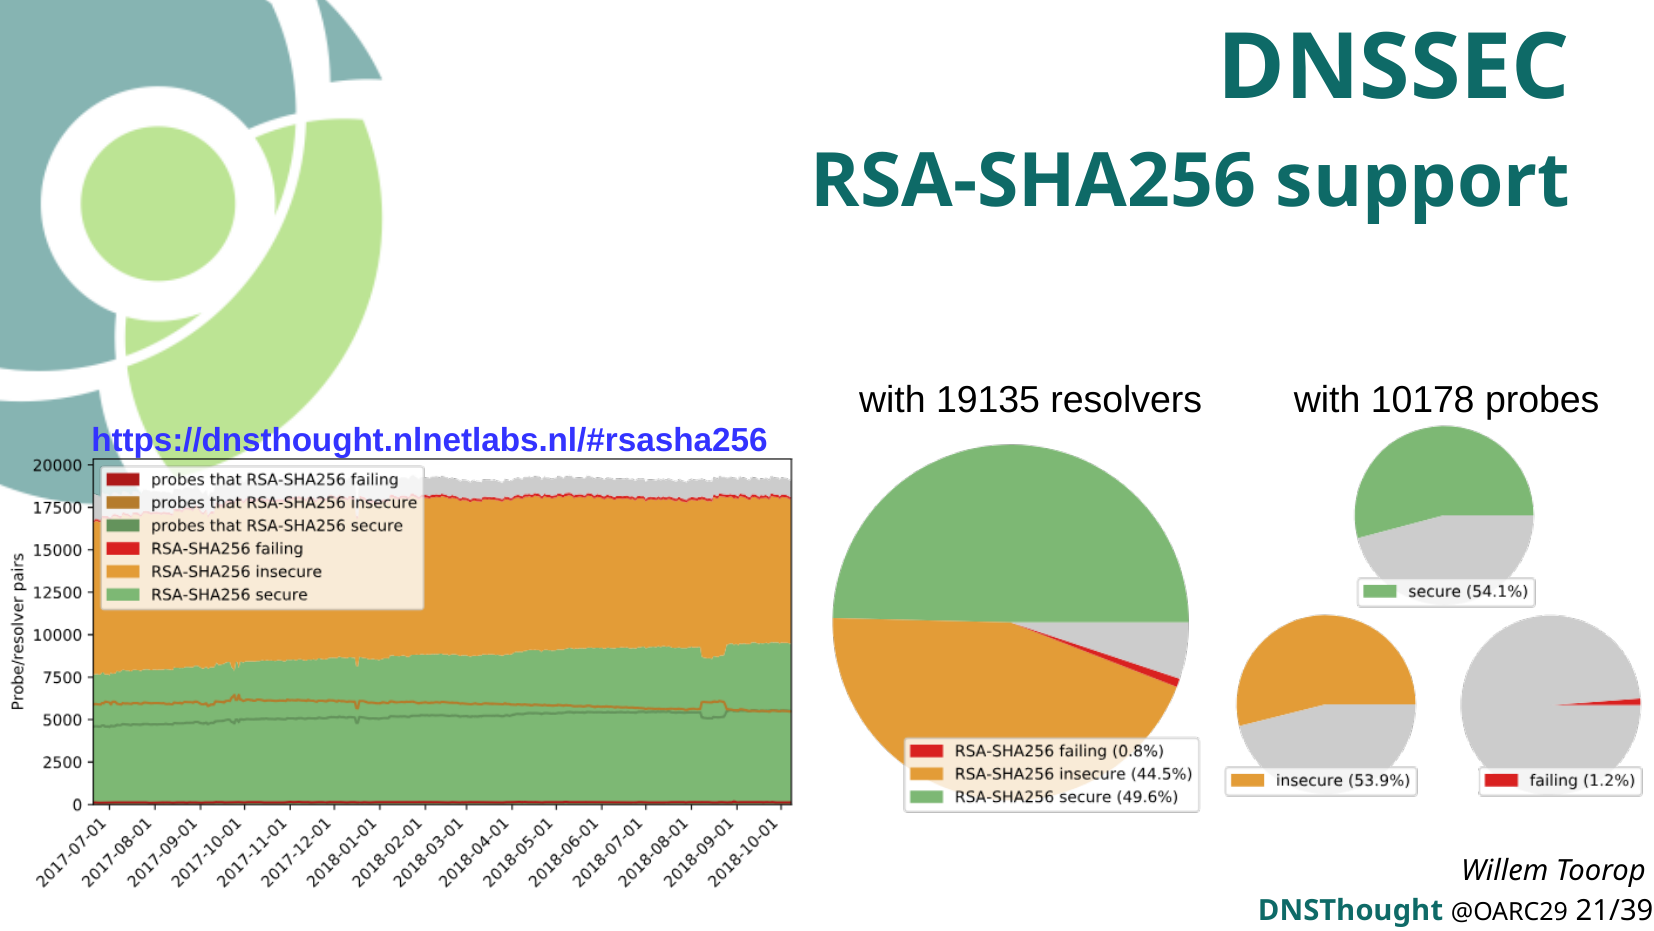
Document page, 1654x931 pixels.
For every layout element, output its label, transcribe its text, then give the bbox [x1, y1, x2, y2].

text_box with 10178 probes [1279, 371, 1654, 466]
title DNSSEC RSA-SHA256 support [82, 18, 1571, 212]
text_box https://dnsthought.nlnetlabs.nl/#rsasha256 [76, 413, 1128, 460]
text_box with 19135 resolvers [844, 370, 1306, 465]
picture [0, 0, 1654, 902]
